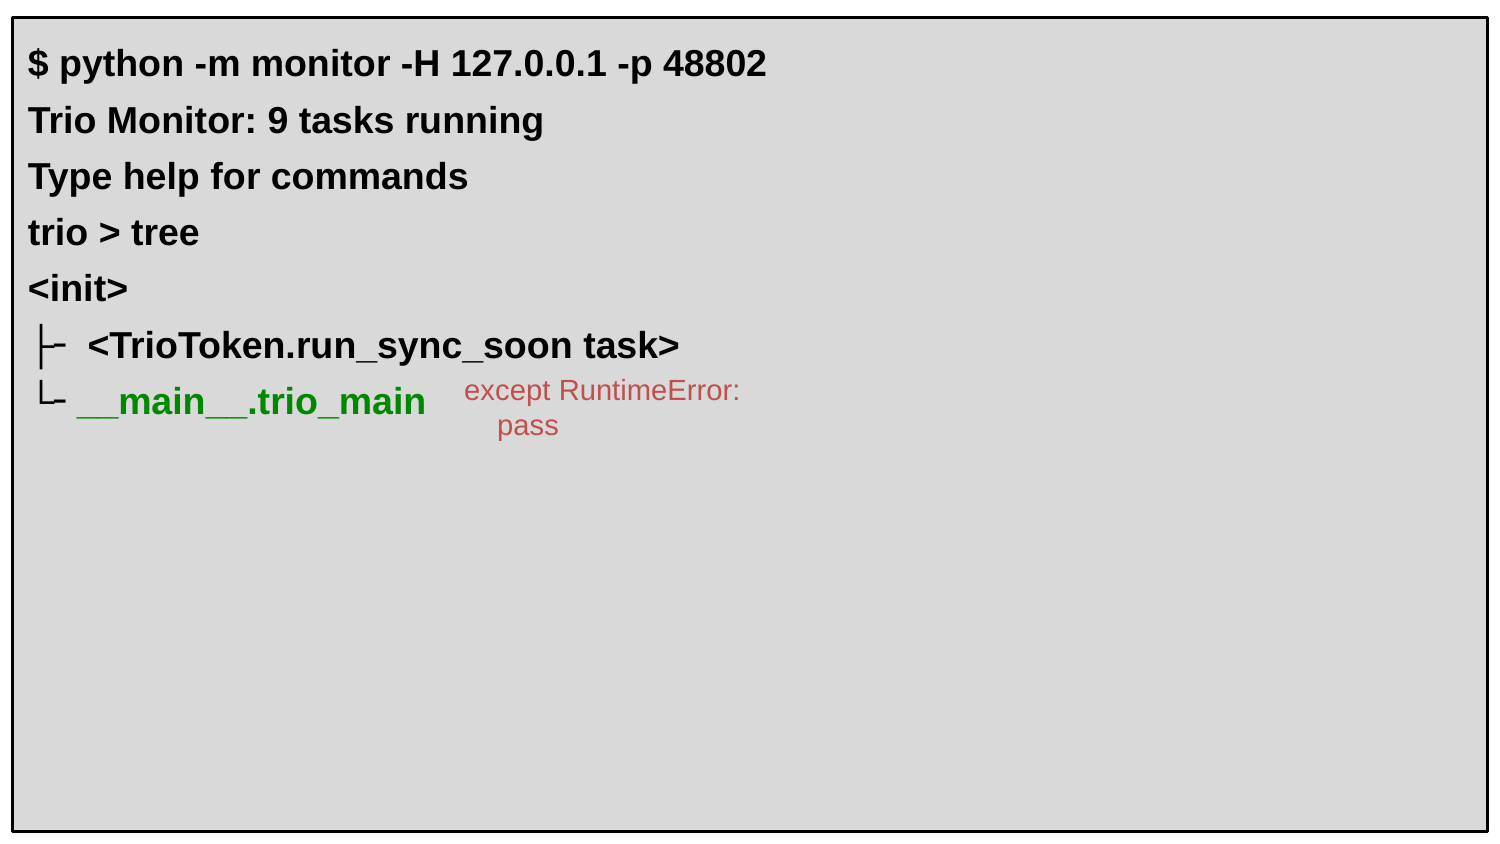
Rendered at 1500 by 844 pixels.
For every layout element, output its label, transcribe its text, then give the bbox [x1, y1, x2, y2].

text_box except RuntimeError: pass [449, 356, 804, 432]
text_box $ python -m monitor -H 127.0.0.1 -p 48802 Trio Monitor: 9 tasks running Type help for commands trio > tree <init> ├╴ <TrioToken.run_sync_soon task> └╴__main__.trio_main [12, 17, 1488, 832]
